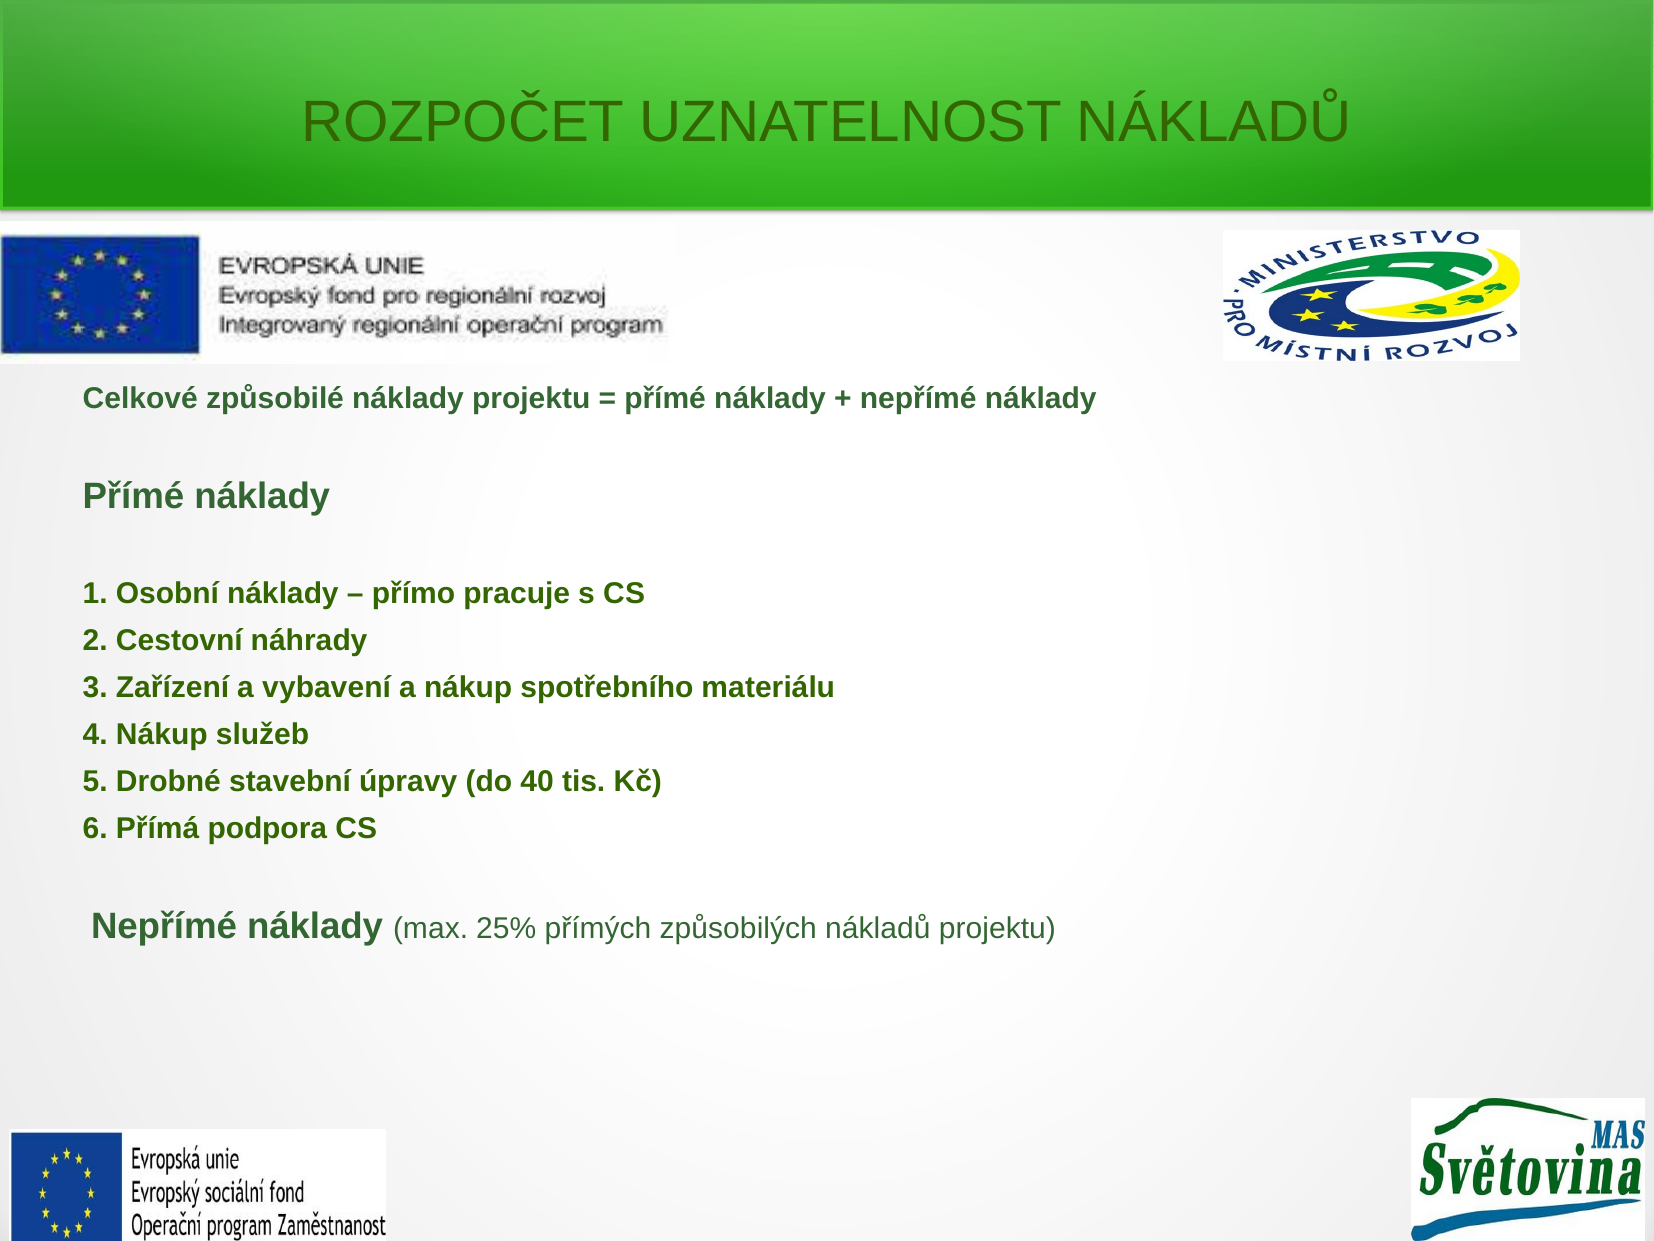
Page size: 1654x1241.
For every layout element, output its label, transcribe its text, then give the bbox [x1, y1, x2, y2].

picture [1223, 230, 1520, 361]
title ROZPOČET UZNATELNOST NÁKLADŮ [82, 47, 1571, 189]
list Celkové způsobilé náklady projektu = přímé náklady + nepřímé náklady Přímé náklady 1. Osobní náklady – přímo pracuje s CS 2. Cestovní náhrady 3. Zařízení a vybavení a nákup spotřebního materiálu 4. Nákup služeb 5. Drobné stavební úpravy (do 40 tis. Kč) 6. Přímá podpora CS Nepřímé náklady (max. 25% přímých způsobilých nákladů projektu) [82, 259, 1571, 955]
picture [1411, 1233, 1418, 1241]
picture [9, 1129, 386, 1241]
picture [0, 222, 674, 364]
picture [1411, 1098, 1645, 1241]
